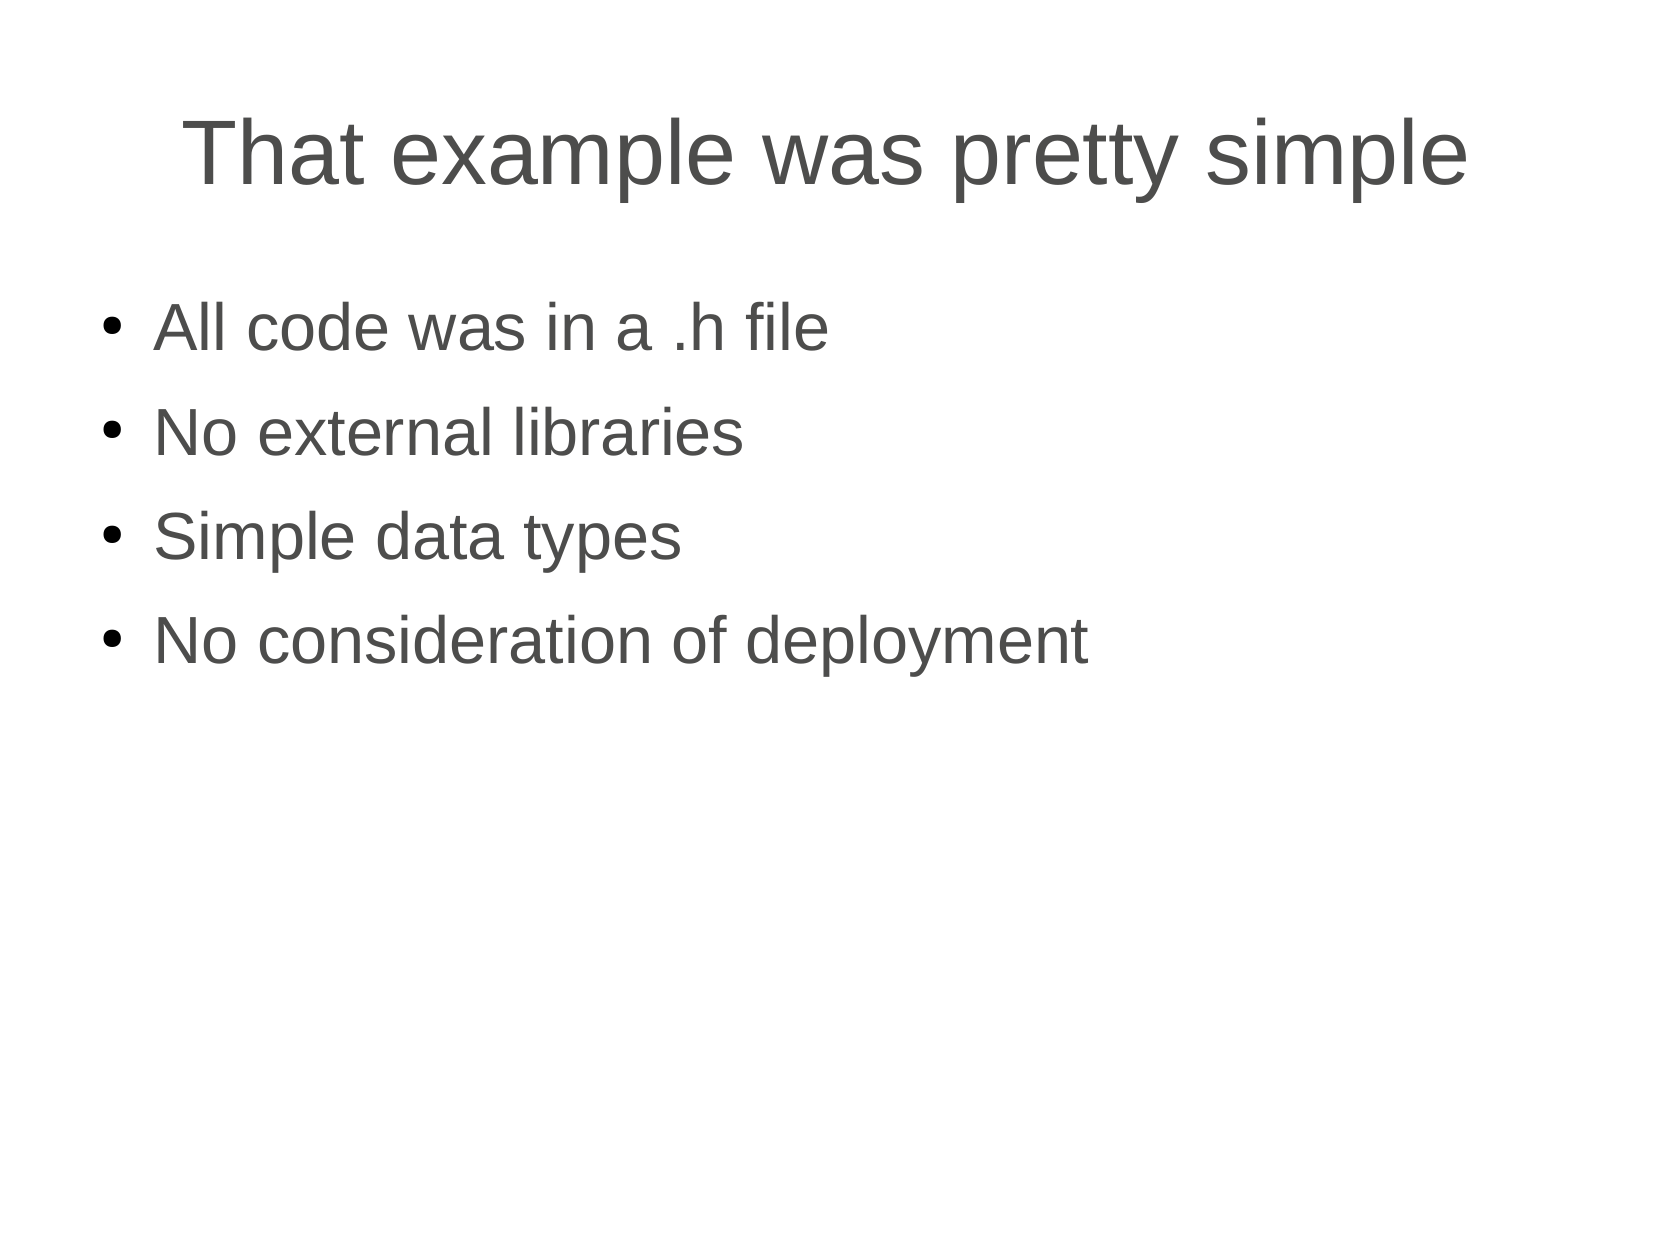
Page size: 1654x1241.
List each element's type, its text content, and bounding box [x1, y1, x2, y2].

title That example was pretty simple [82, 49, 1571, 257]
list All code was in a .h file No external libraries Simple data types No consideration of deployment [82, 290, 1571, 1010]
